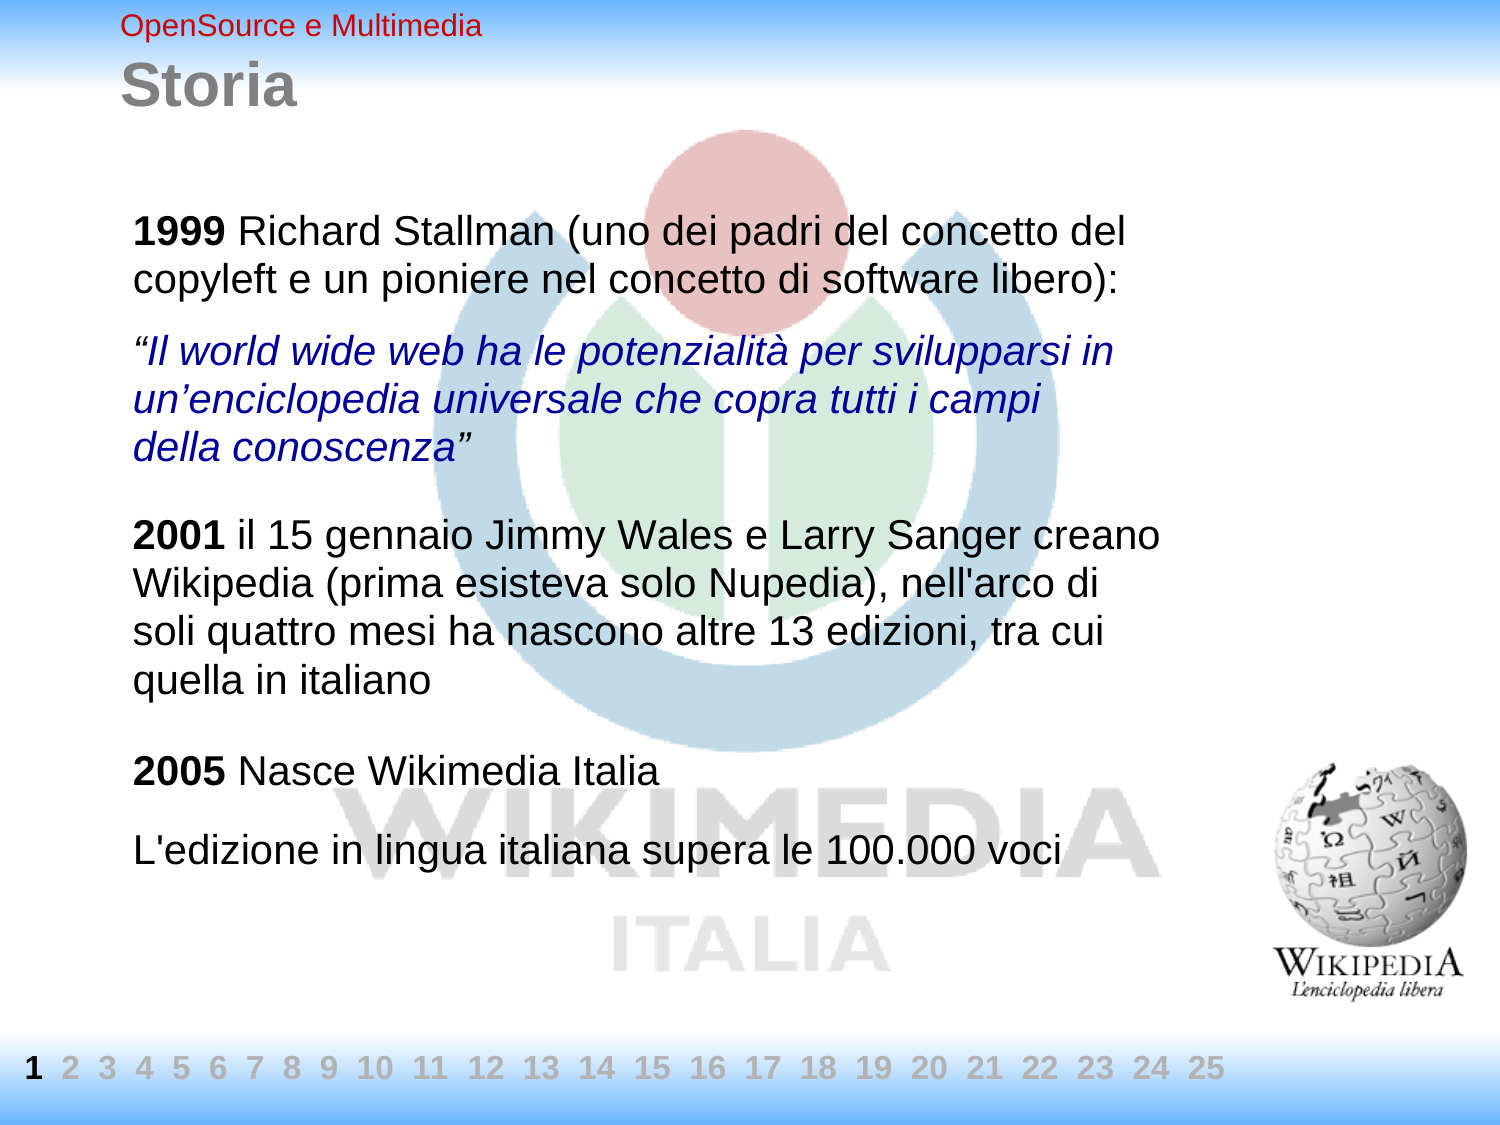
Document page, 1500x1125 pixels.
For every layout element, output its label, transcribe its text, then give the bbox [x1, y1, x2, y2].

text_box [0, 0, 1500, 91]
text_box 2001 il 15 gennaio Jimmy Wales e Larry Sanger creano Wikipedia (prima esisteva solo Nupedia), nell'arco di soli quattro mesi ha nascono altre 13 edizioni, tra cui quella in italiano [117, 501, 1182, 711]
text_box [0, 1034, 1500, 1125]
text_box 2005 Nasce Wikimedia Italia L'edizione in lingua italiana supera le 100.000 voci [118, 738, 1123, 882]
text_box 1999 Richard Stallman (uno dei padri del concetto del copyleft e un pioniere nel concetto di software libero): “Il world wide web ha le potenzialità per svilupparsi in un’enciclopedia universale che copra tutti i campi della conoscenza” [118, 198, 1152, 501]
chart [1265, 761, 1477, 1004]
text_box OpenSource e Multimedia [120, 7, 1479, 43]
text_box Storia [120, 50, 1479, 120]
text_box 1 2 3 4 5 6 7 8 9 10 11 12 13 14 15 16 17 18 19 20 21 22 23 24 25 [24, 1049, 1267, 1087]
picture [75, 91, 1426, 1034]
